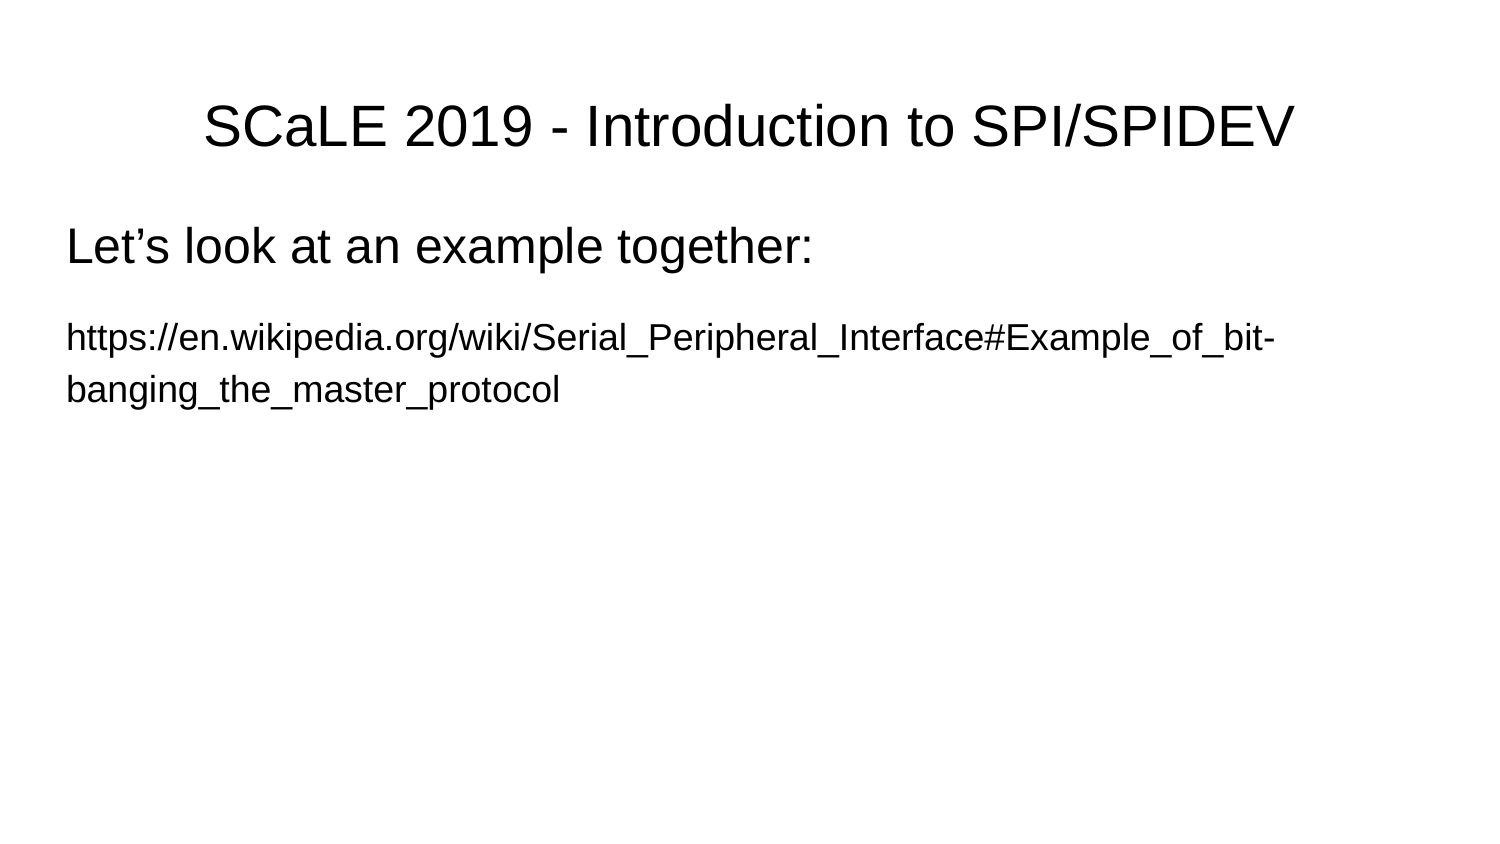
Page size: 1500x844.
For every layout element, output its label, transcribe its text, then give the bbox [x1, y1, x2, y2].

list Let’s look at an example together: https://en.wikipedia.org/wiki/Serial_Peripheral_Interface#Example_of_bit-banging_the_master_protocol [51, 189, 1449, 750]
title SCaLE 2019 - Introduction to SPI/SPIDEV [51, 72, 1449, 167]
